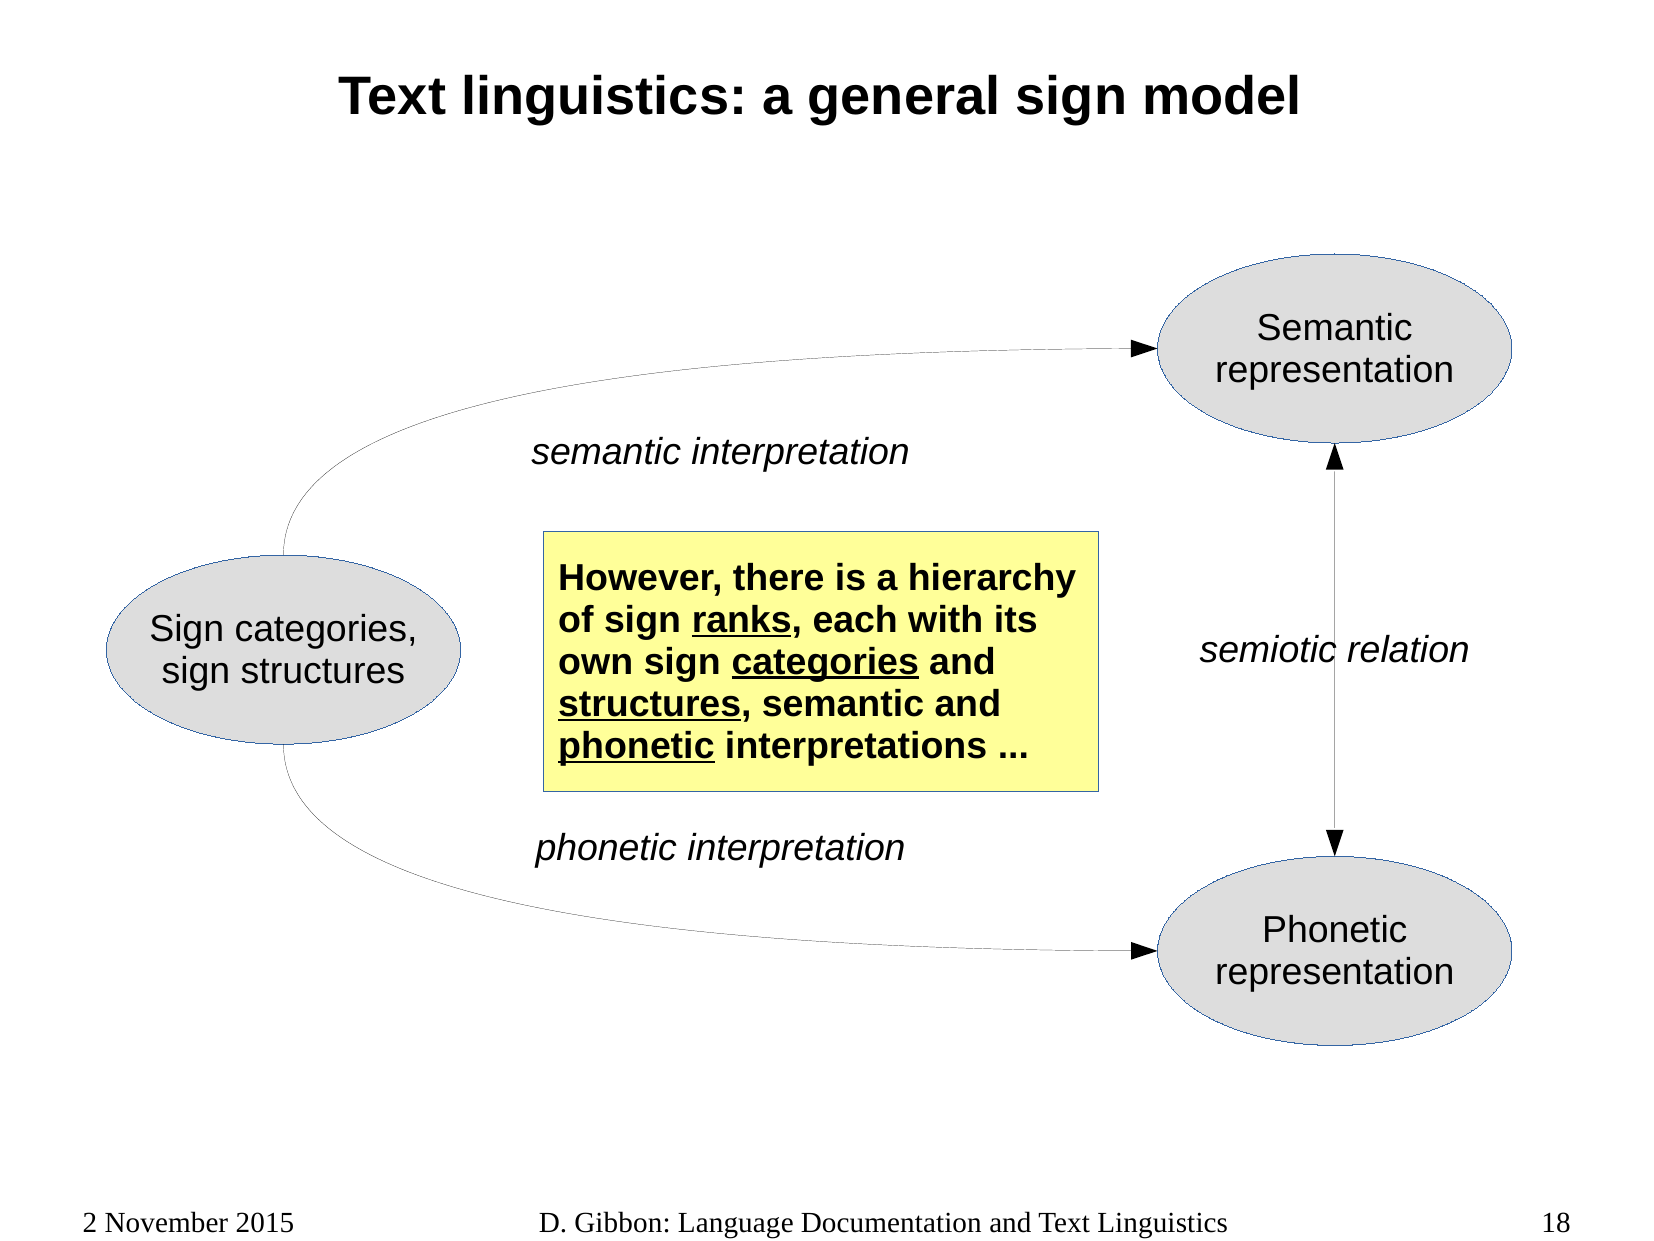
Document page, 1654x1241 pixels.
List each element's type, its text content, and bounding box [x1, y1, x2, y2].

text_box Semantic representation [1157, 253, 1512, 444]
text_box However, there is a hierarchy of sign ranks, each with its own sign categories and structures, semantic and phonetic interpretations ... [543, 531, 1099, 792]
text_box Phonetic representation [1157, 856, 1512, 1046]
title Text linguistics: a general sign model [11, 49, 1630, 142]
text_box Sign categories, sign structures [106, 555, 461, 745]
